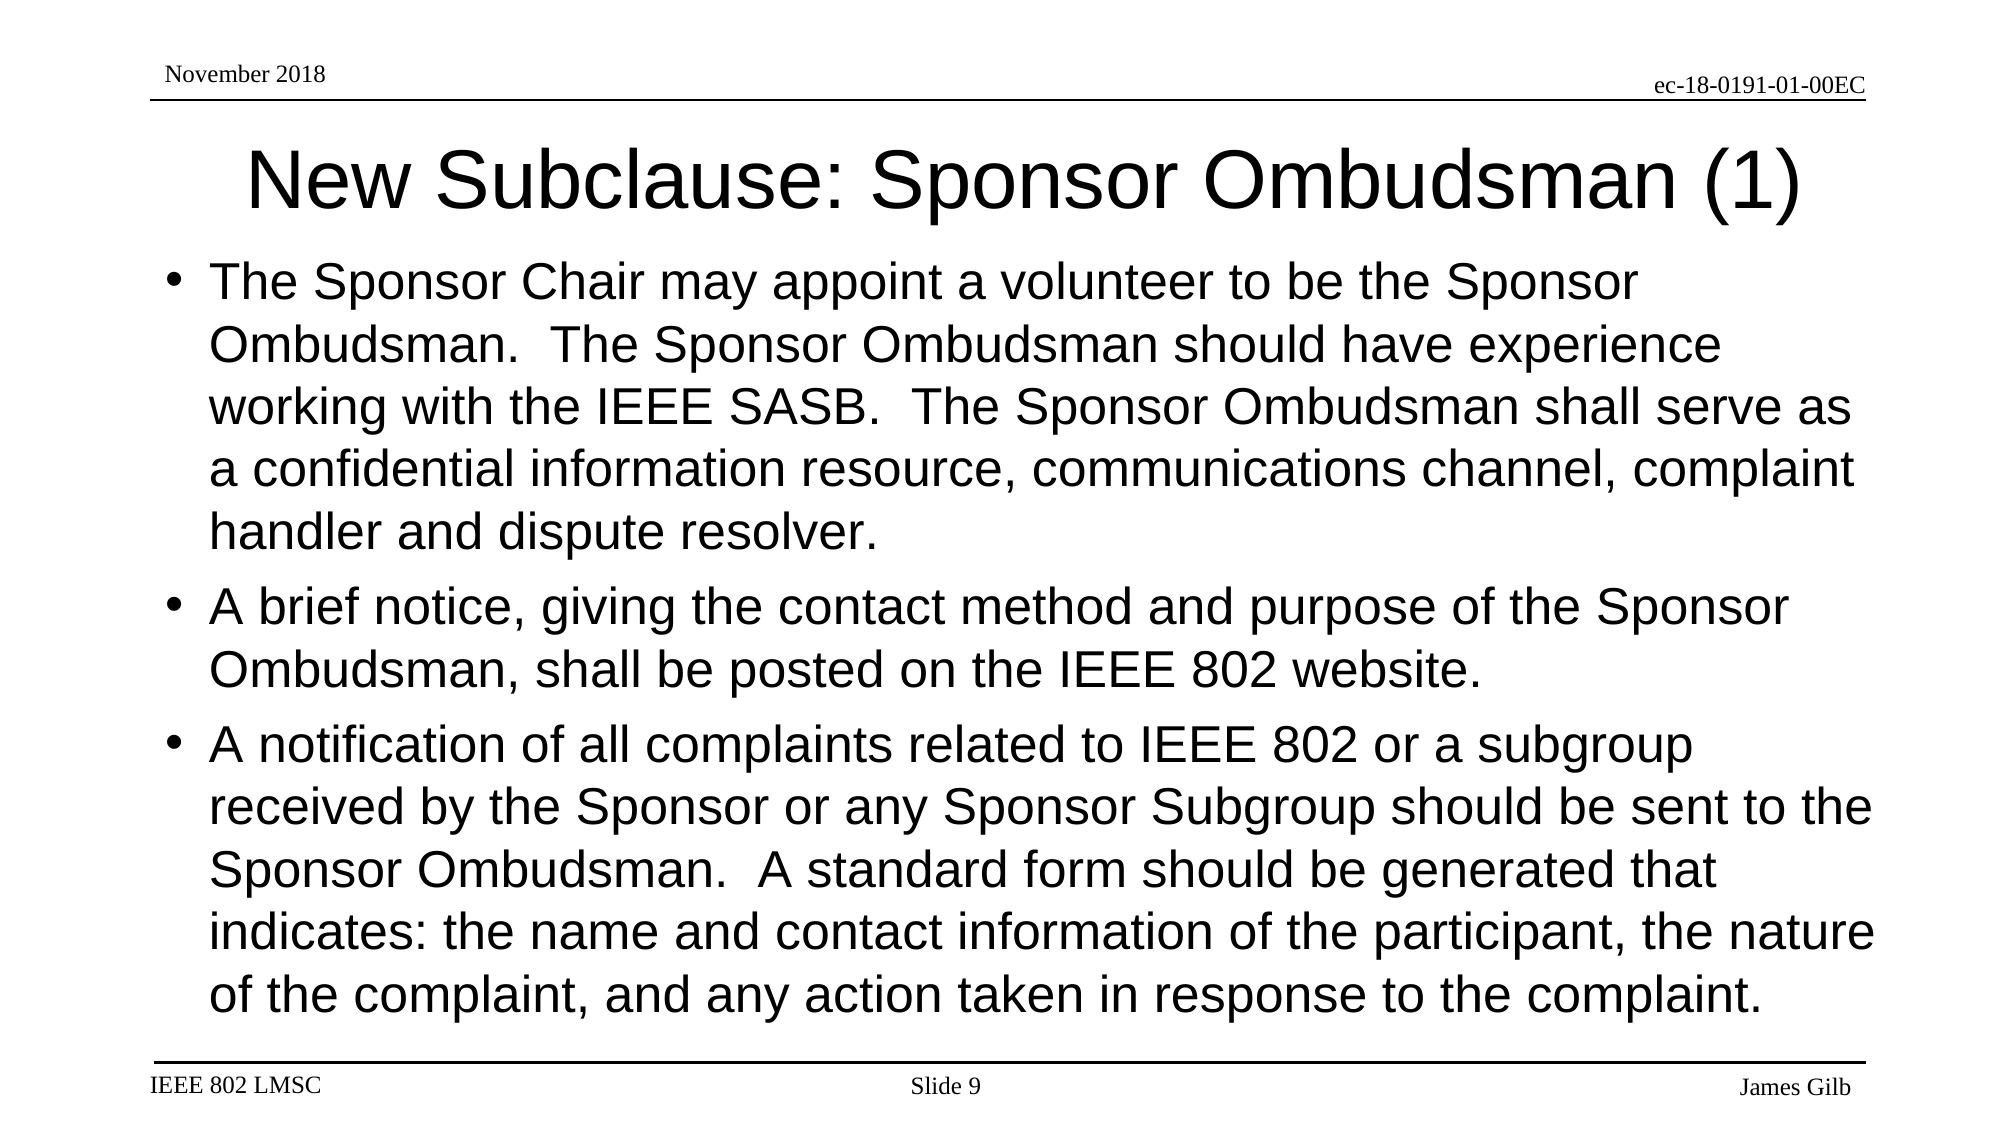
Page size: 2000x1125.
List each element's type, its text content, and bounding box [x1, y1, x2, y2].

title New Subclause: Sponsor Ombudsman (1) [149, 112, 1900, 238]
list The Sponsor Chair may appoint a volunteer to be the Sponsor Ombudsman. The Sponsor Ombudsman should have experience working with the IEEE SASB. The Sponsor Ombudsman shall serve as a confidential information resource, communications channel, complaint handler and dispute resolver. A brief notice, giving the contact method and purpose of the Sponsor Ombudsman, shall be posted on the IEEE 802 website. A notification of all complaints related to IEEE 802 or a subgroup received by the Sponsor or any Sponsor Subgroup should be sent to the Sponsor Ombudsman. A standard form should be generated that indicates: the name and contact information of the participant, the nature of the complaint, and any action taken in response to the complaint. [149, 239, 1900, 1051]
